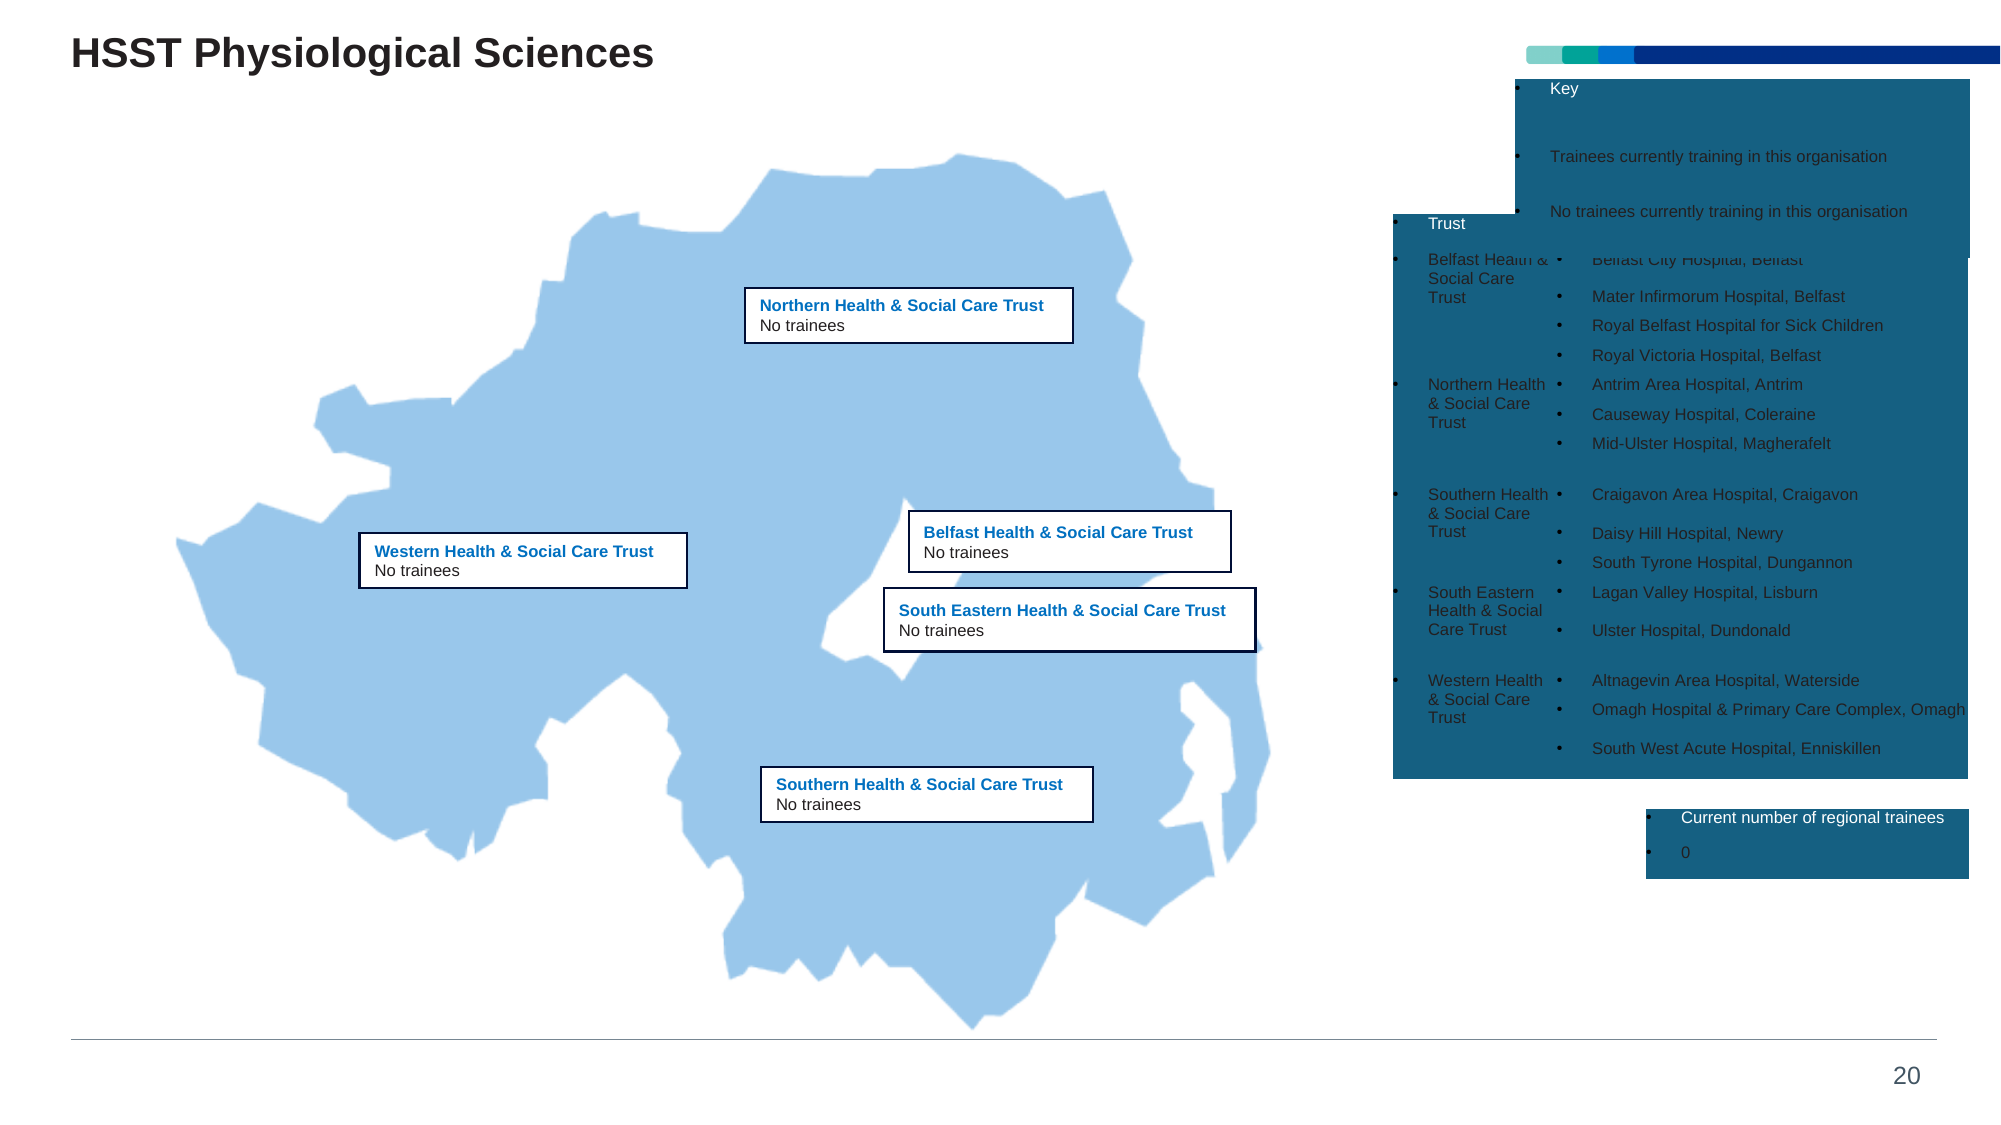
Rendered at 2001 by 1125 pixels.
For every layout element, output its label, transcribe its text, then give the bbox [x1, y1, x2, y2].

picture [163, 142, 1285, 1047]
table_cell [1913, 147, 1970, 202]
table_cell Mater Infirmorum Hospital, Belfast [1557, 287, 1968, 317]
table_header [1913, 79, 1970, 147]
text_box Northern Health & Social Care Trust No trainees [745, 288, 1073, 343]
text_box South Eastern Health & Social Care Trust No trainees [884, 588, 1256, 651]
table_cell Royal Belfast Hospital for Sick Children [1557, 317, 1968, 346]
table_header Trust [1393, 214, 1515, 250]
table_cell Royal Victoria Hospital, Belfast [1557, 346, 1968, 375]
table_cell South Eastern Health & Social Care Trust [1393, 583, 1557, 671]
table_cell 0 [1646, 844, 1969, 879]
text_box Southern Health & Social Care Trust No trainees [761, 767, 1093, 822]
table_cell Antrim Area Hospital, Antrim [1557, 375, 1968, 405]
table_cell Southern Health & Social Care Trust [1393, 485, 1557, 583]
text_box Western Health & Social Care Trust No trainees [360, 533, 687, 588]
table_cell Ulster Hospital, Dundonald [1557, 622, 1968, 671]
table_cell South Tyrone Hospital, Dungannon [1557, 553, 1968, 583]
table_cell Belfast City Hospital, Belfast [1557, 258, 1968, 287]
table_cell Lagan Valley Hospital, Lisburn [1557, 583, 1968, 622]
table_cell Craigavon Area Hospital, Craigavon [1557, 485, 1968, 524]
table_header Current number of regional trainees [1646, 809, 1969, 844]
table_header Key [1515, 79, 1913, 147]
table_cell Northern Health & Social Care Trust [1393, 375, 1557, 485]
title HSST Physiological Sciences [70, 32, 1513, 79]
table_cell South West Acute Hospital, Enniskillen [1557, 739, 1968, 779]
text_box Belfast Health & Social Care Trust No trainees [909, 511, 1231, 572]
table_cell Omagh Hospital & Primary Care Complex, Omagh [1557, 701, 1968, 739]
table_cell Daisy Hill Hospital, Newry [1557, 524, 1968, 553]
table_cell No trainees currently training in this organisation [1515, 202, 1913, 258]
table_cell Belfast Health & Social Care Trust [1393, 250, 1557, 375]
table_cell [1913, 202, 1970, 258]
table_cell Mid-Ulster Hospital, Magherafelt [1557, 434, 1968, 485]
table_cell Altnagevin Area Hospital, Waterside [1557, 671, 1968, 701]
table_cell Trainees currently training in this organisation [1515, 147, 1913, 202]
table_cell Causeway Hospital, Coleraine [1557, 405, 1968, 434]
table_cell Western Health & Social Care Trust [1393, 671, 1557, 779]
